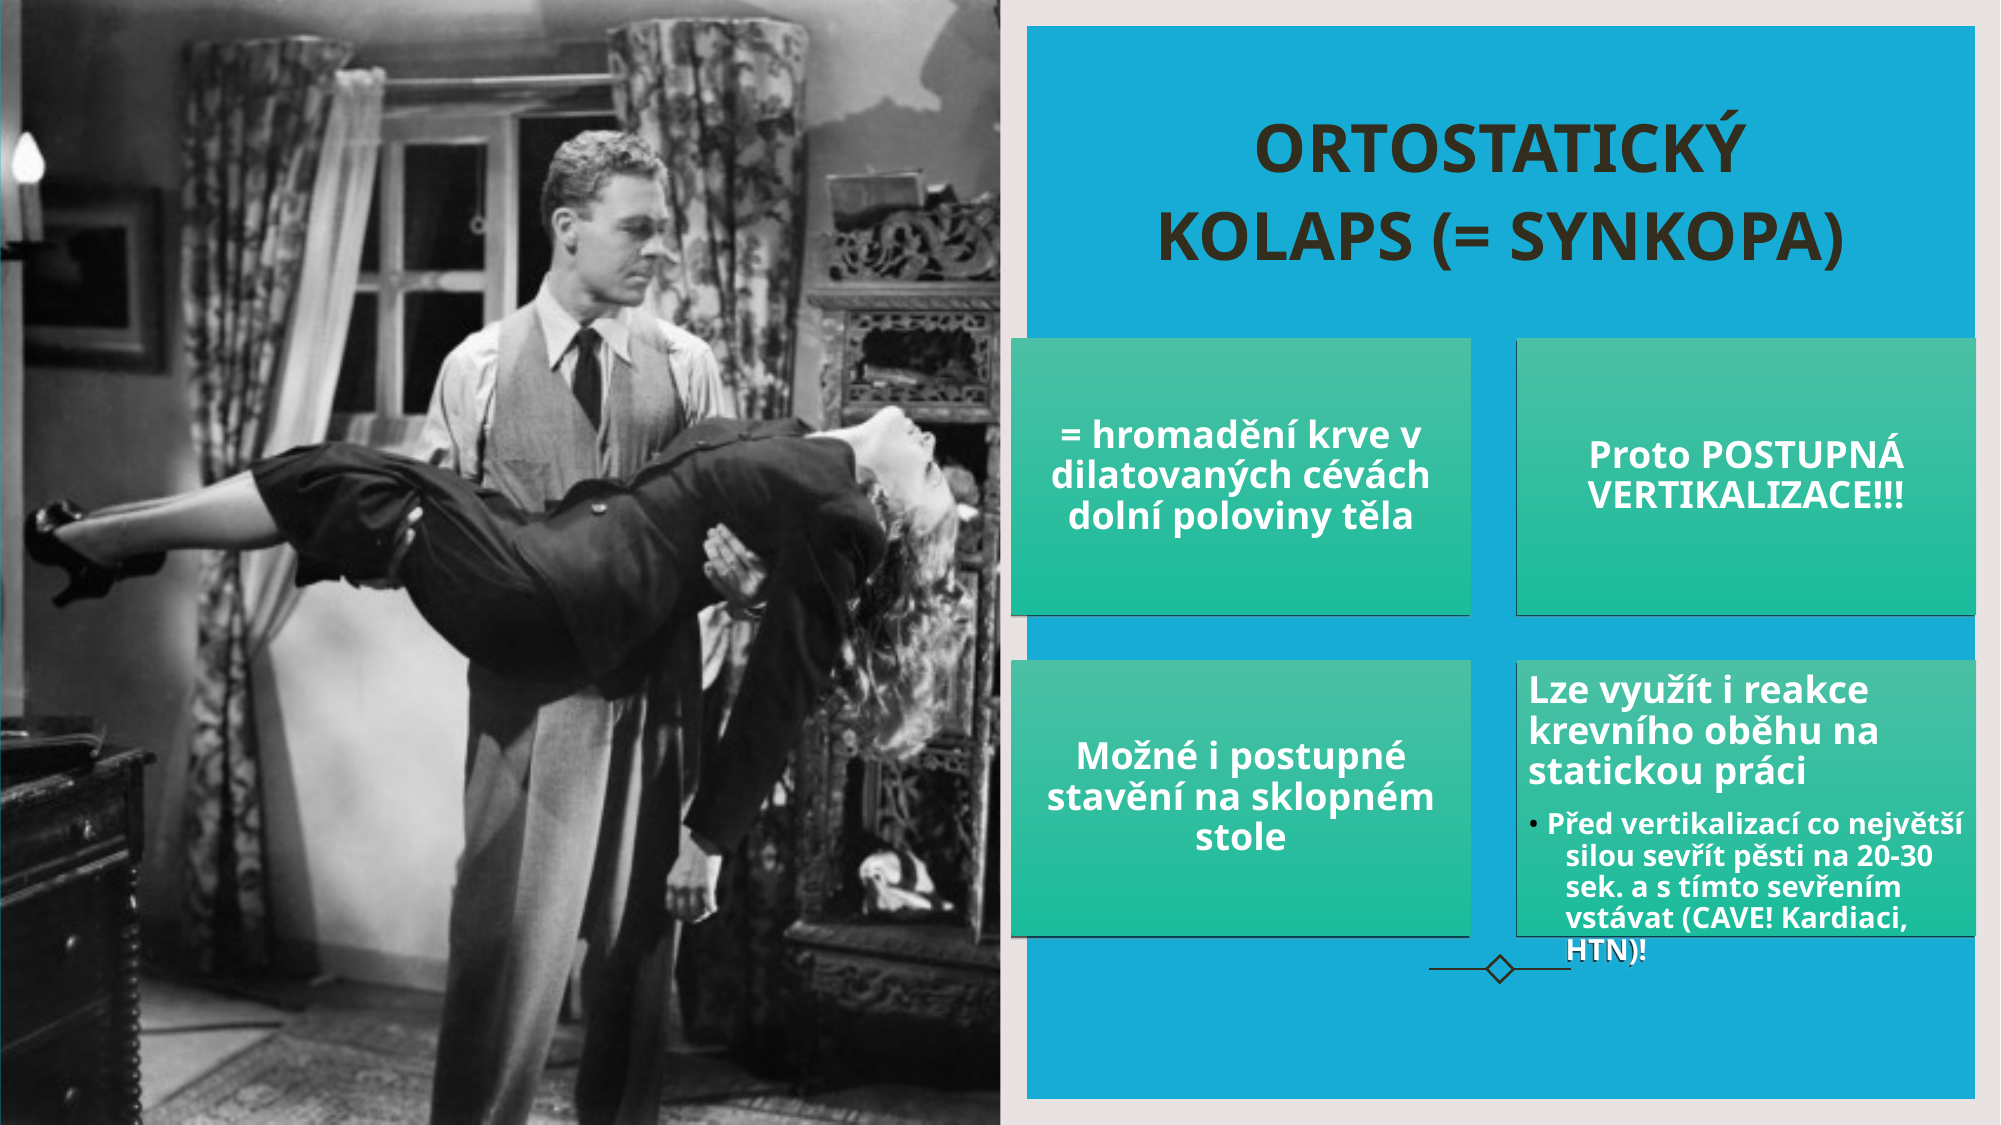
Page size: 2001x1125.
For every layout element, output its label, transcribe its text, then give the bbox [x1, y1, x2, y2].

text_box [1001, 0, 2000, 1125]
text_box = hromadění krve v dilatovaných cévách dolní poloviny těla [1011, 338, 1471, 615]
text_box Možné i postupné stavění na sklopném stole [1011, 660, 1471, 936]
picture [0, 0, 1001, 1125]
text_box Proto POSTUPNÁ VERTIKALIZACE!!! [1516, 338, 1977, 615]
text_box Lze využít i reakce krevního oběhu na statickou práci Před vertikalizací co největší silou sevřít pěsti na 20-30 sek. a s tímto sevřením vstávat (CAVE! Kardiaci, HTN)! [1516, 660, 1977, 936]
title ORTOSTATICKÝ KOLAPS (= SYNKOPA) [1121, 71, 1880, 281]
